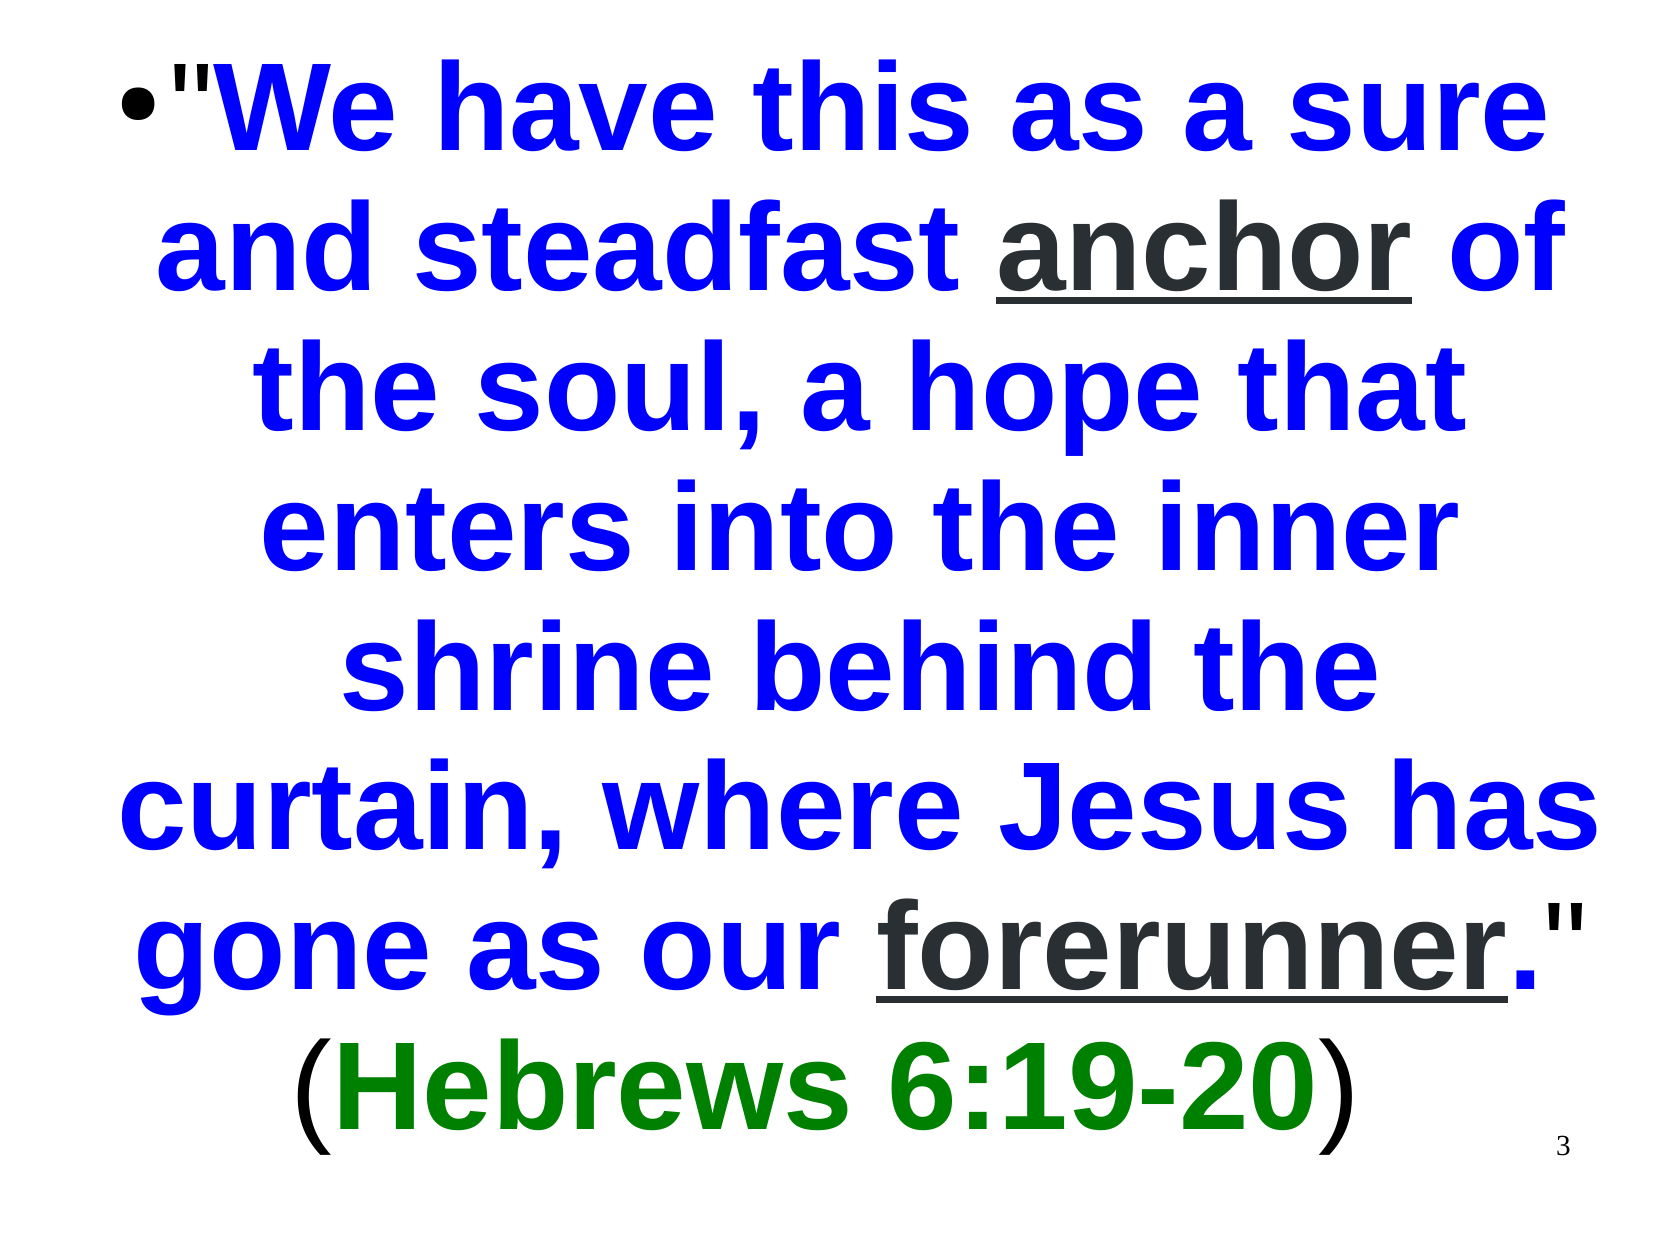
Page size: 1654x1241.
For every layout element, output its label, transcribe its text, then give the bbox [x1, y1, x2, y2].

list "We have this as a sure and steadfast anchor of the soul, a hope that enters into the inner shrine behind the curtain, where Jesus has gone as our forerunner." (Hebrews 6:19-20) [37, 37, 1613, 1238]
